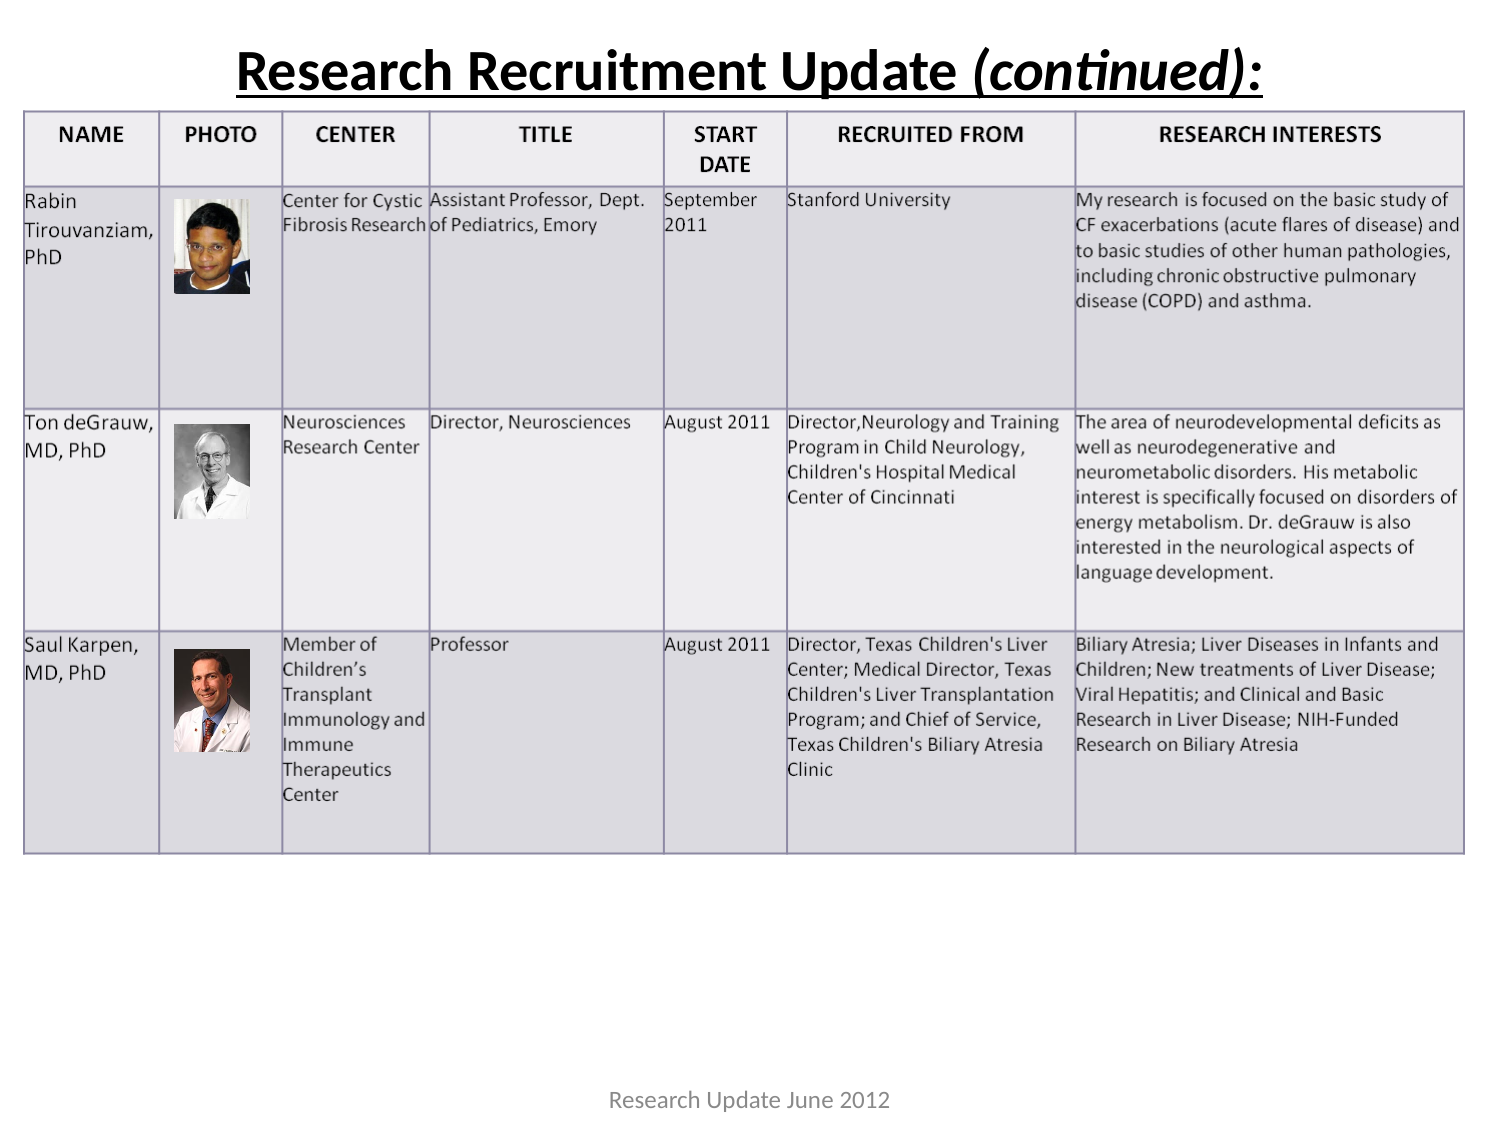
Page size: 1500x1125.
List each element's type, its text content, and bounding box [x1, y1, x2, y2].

picture [12, 100, 1476, 865]
text_box Research Recruitment Update (continued): [50, 24, 1463, 113]
text_box Research Update June 2012 [512, 1072, 988, 1125]
